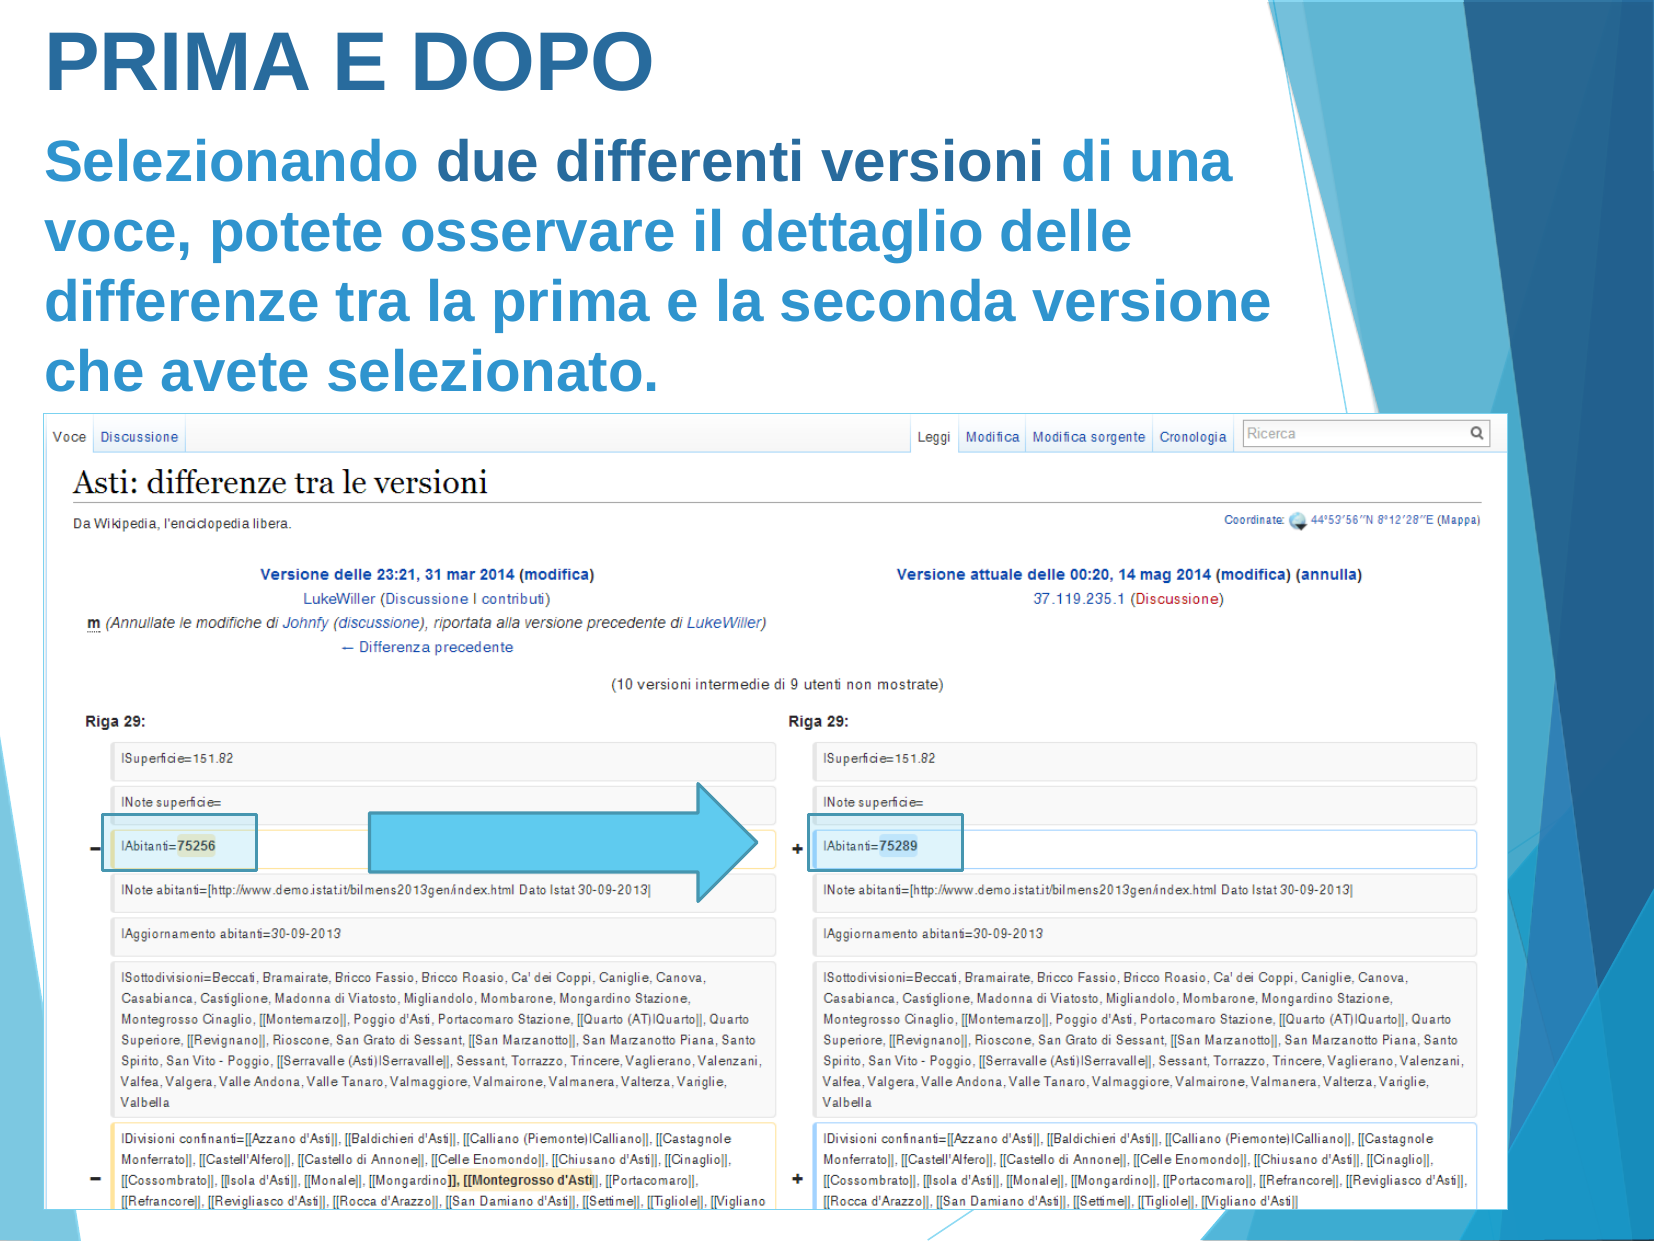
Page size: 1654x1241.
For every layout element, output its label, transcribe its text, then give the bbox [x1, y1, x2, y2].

text_box [808, 814, 963, 871]
text_box PRIMA E DOPO [29, 0, 1309, 115]
picture [43, 413, 1508, 1210]
text_box [102, 814, 257, 871]
text_box Selezionando due differenti versioni di una voce, potete osservare il dettaglio delle differenze tra la prima e la seconda versione che avete selezionato. [29, 116, 1309, 411]
text_box [369, 783, 758, 902]
